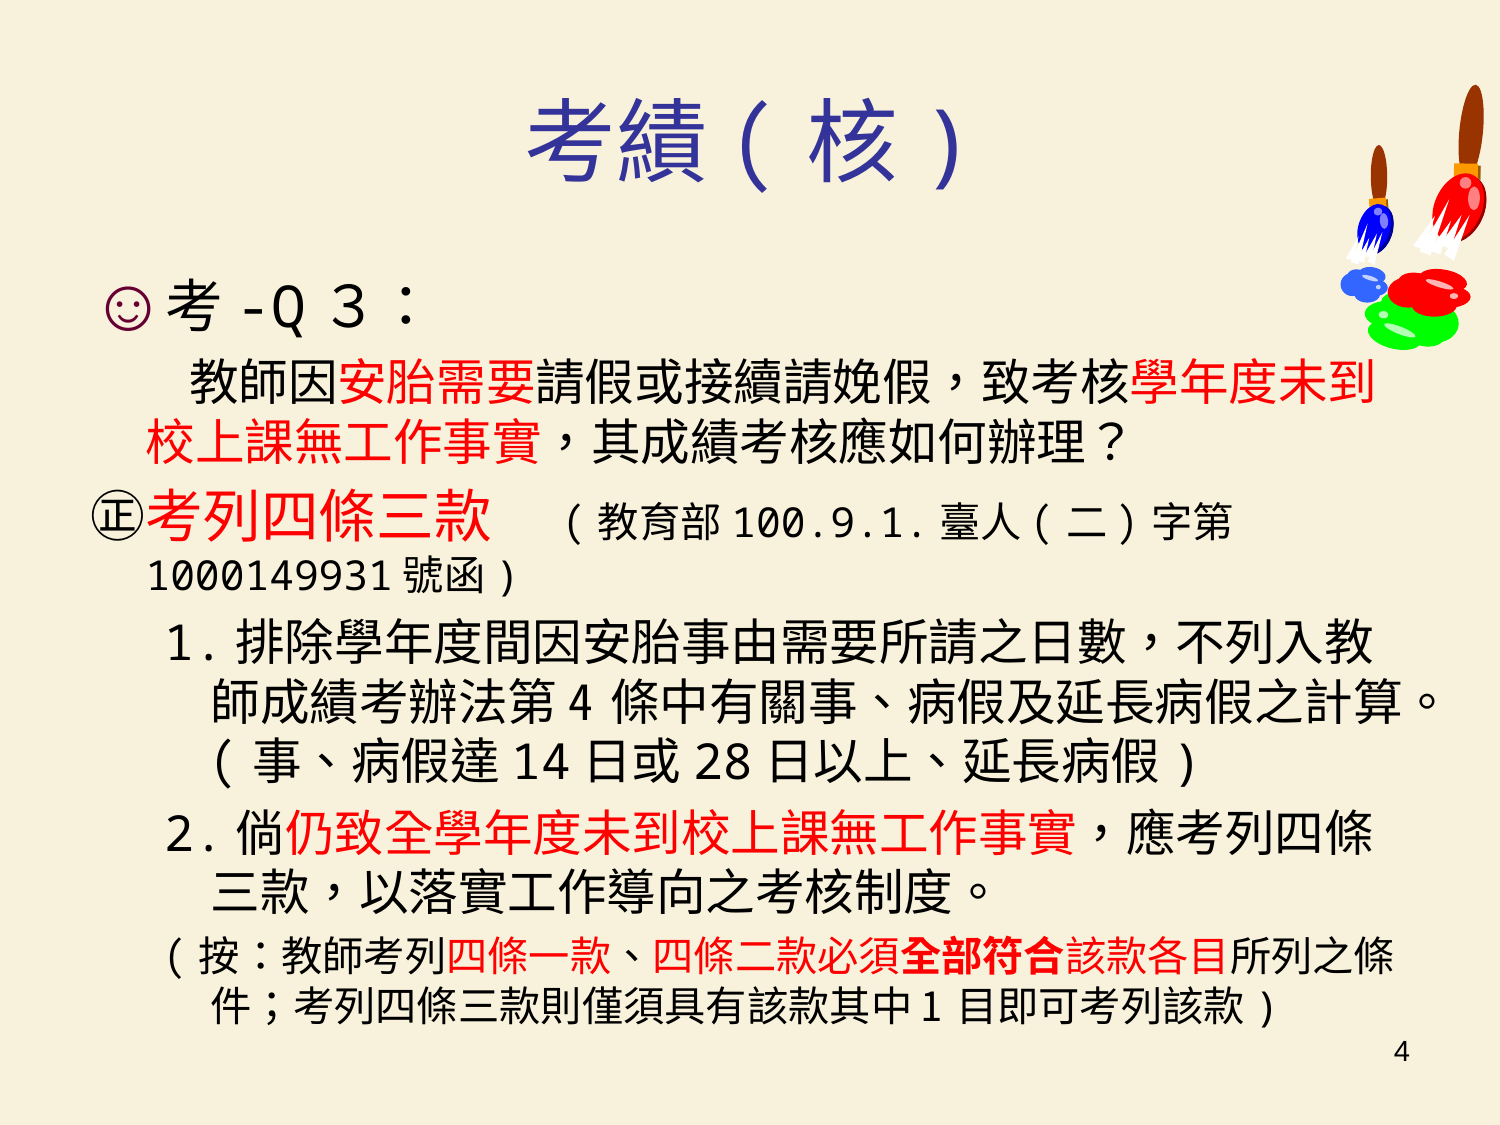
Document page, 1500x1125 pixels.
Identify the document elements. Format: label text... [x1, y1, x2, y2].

text_box <number> [1074, 1024, 1426, 1103]
list 考-Q３： 教師因安胎需要請假或接續請娩假，致考核學年度未到校上課無工作事實，其成績考核應如何辦理？ 考列四條三款 (教育部100.9.1.臺人(二)字第1000149931號函) 1.排除學年度間因安胎事由需要所請之日數，不列入教師成績考辦法第4條中有關事、病假及延長病假之計算。(事、病假達14日或28日以上、延長病假) 2.倘仍致全學年度未到校上課無工作事實，應考列四條三款，以落實工作導向之考核制度。 (按：教師考列四條一款、四條二款必須全部符合該款各目所列之條件；考列四條三款則僅須具有該款其中1目即可考列該款) [75, 262, 1426, 1045]
title 考績(核) [75, 45, 1426, 233]
